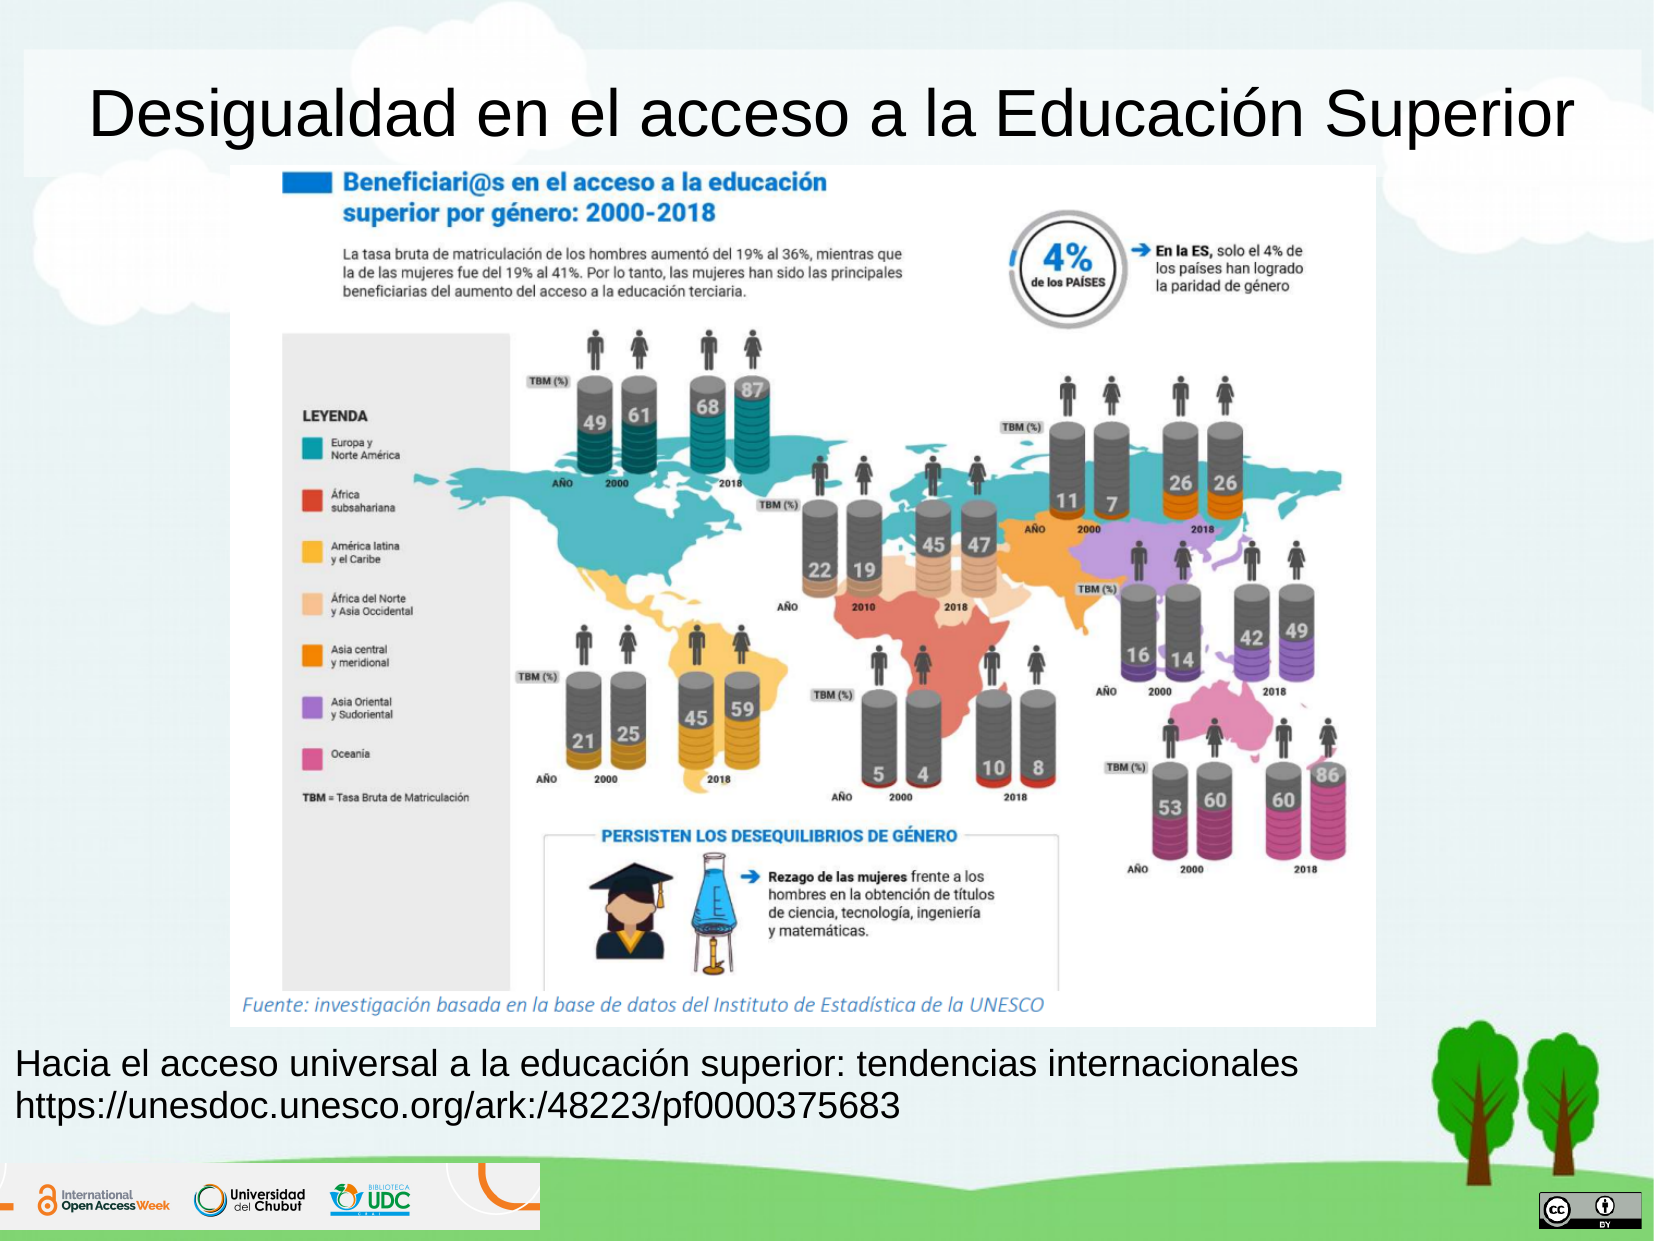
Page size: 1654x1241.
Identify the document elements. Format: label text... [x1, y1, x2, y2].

text_box Hacia el acceso universal a la educación superior: tendencias internacionales https://unesdoc.unesco.org/ark:/48223/pf0000375683 [0, 1035, 1593, 1134]
picture [0, 0, 1654, 1241]
title Desigualdad en el acceso a la Educación Superior [23, 49, 1642, 178]
